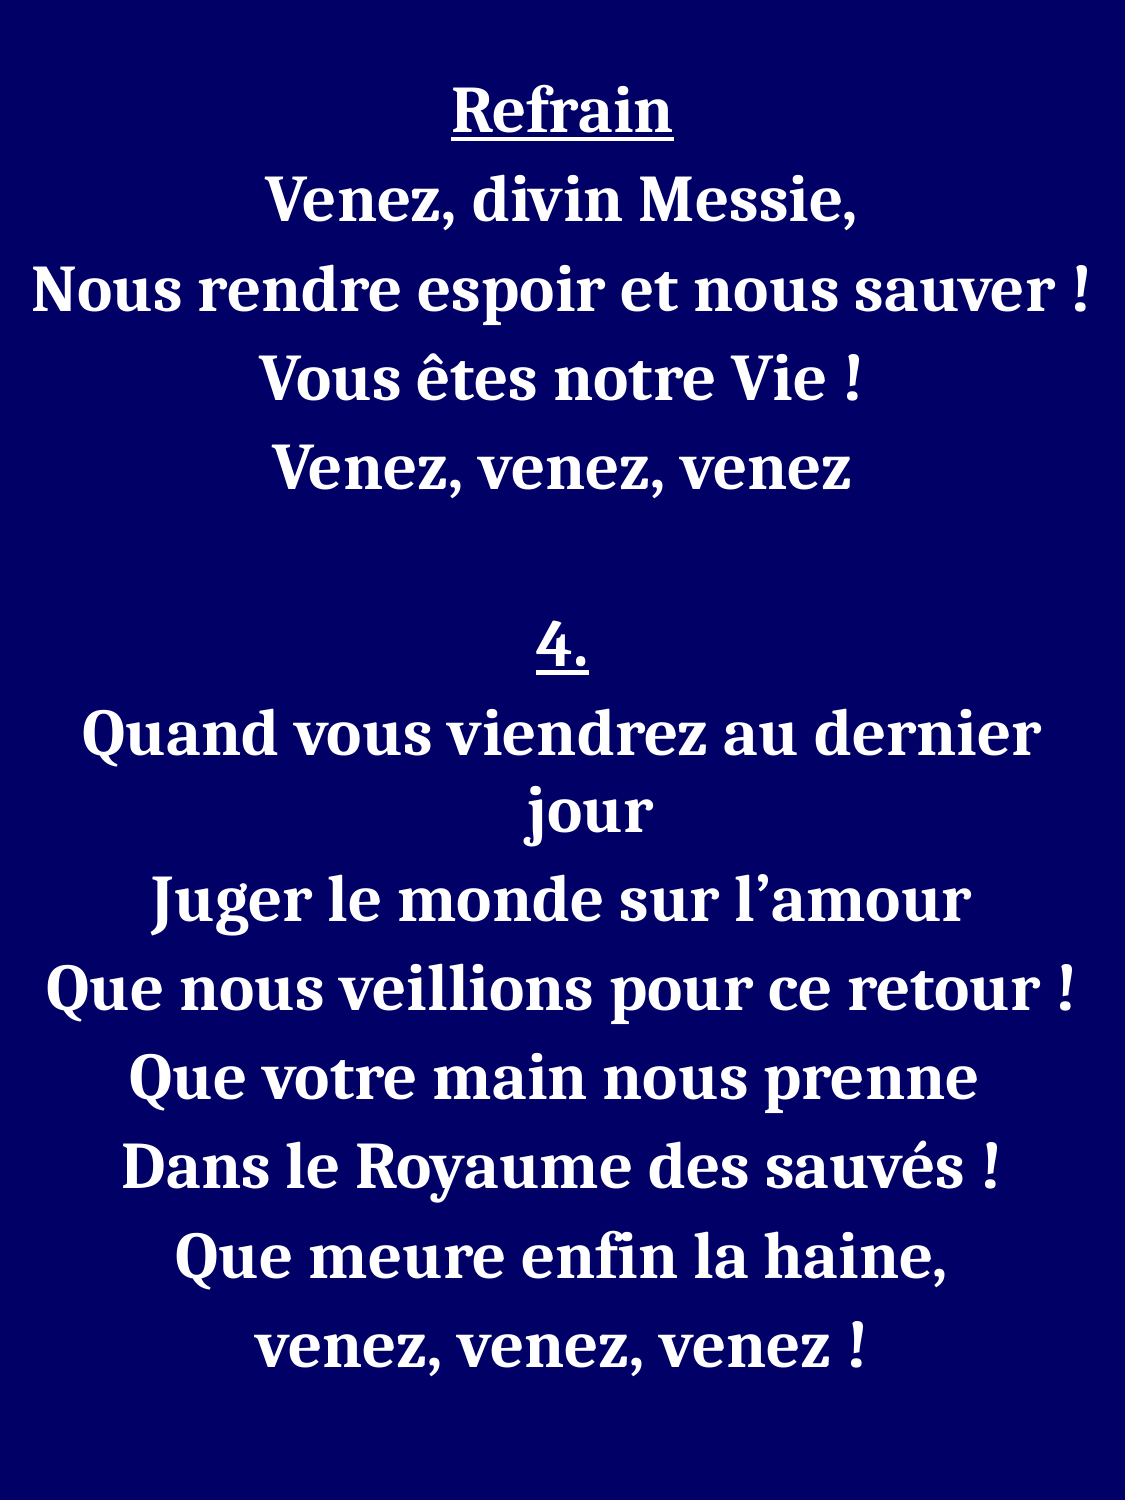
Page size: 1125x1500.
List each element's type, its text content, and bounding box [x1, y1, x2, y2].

text_box Refrain Venez, divin Messie, Nous rendre espoir et nous sauver ! Vous êtes notre Vie ! Venez, venez, venez 4. Quand vous viendrez au dernier jour Juger le monde sur l’amour Que nous veillions pour ce retour ! Que votre main nous prenne Dans le Royaume des sauvés ! Que meure enfin la haine, venez, venez, venez ! [0, 65, 1125, 1453]
